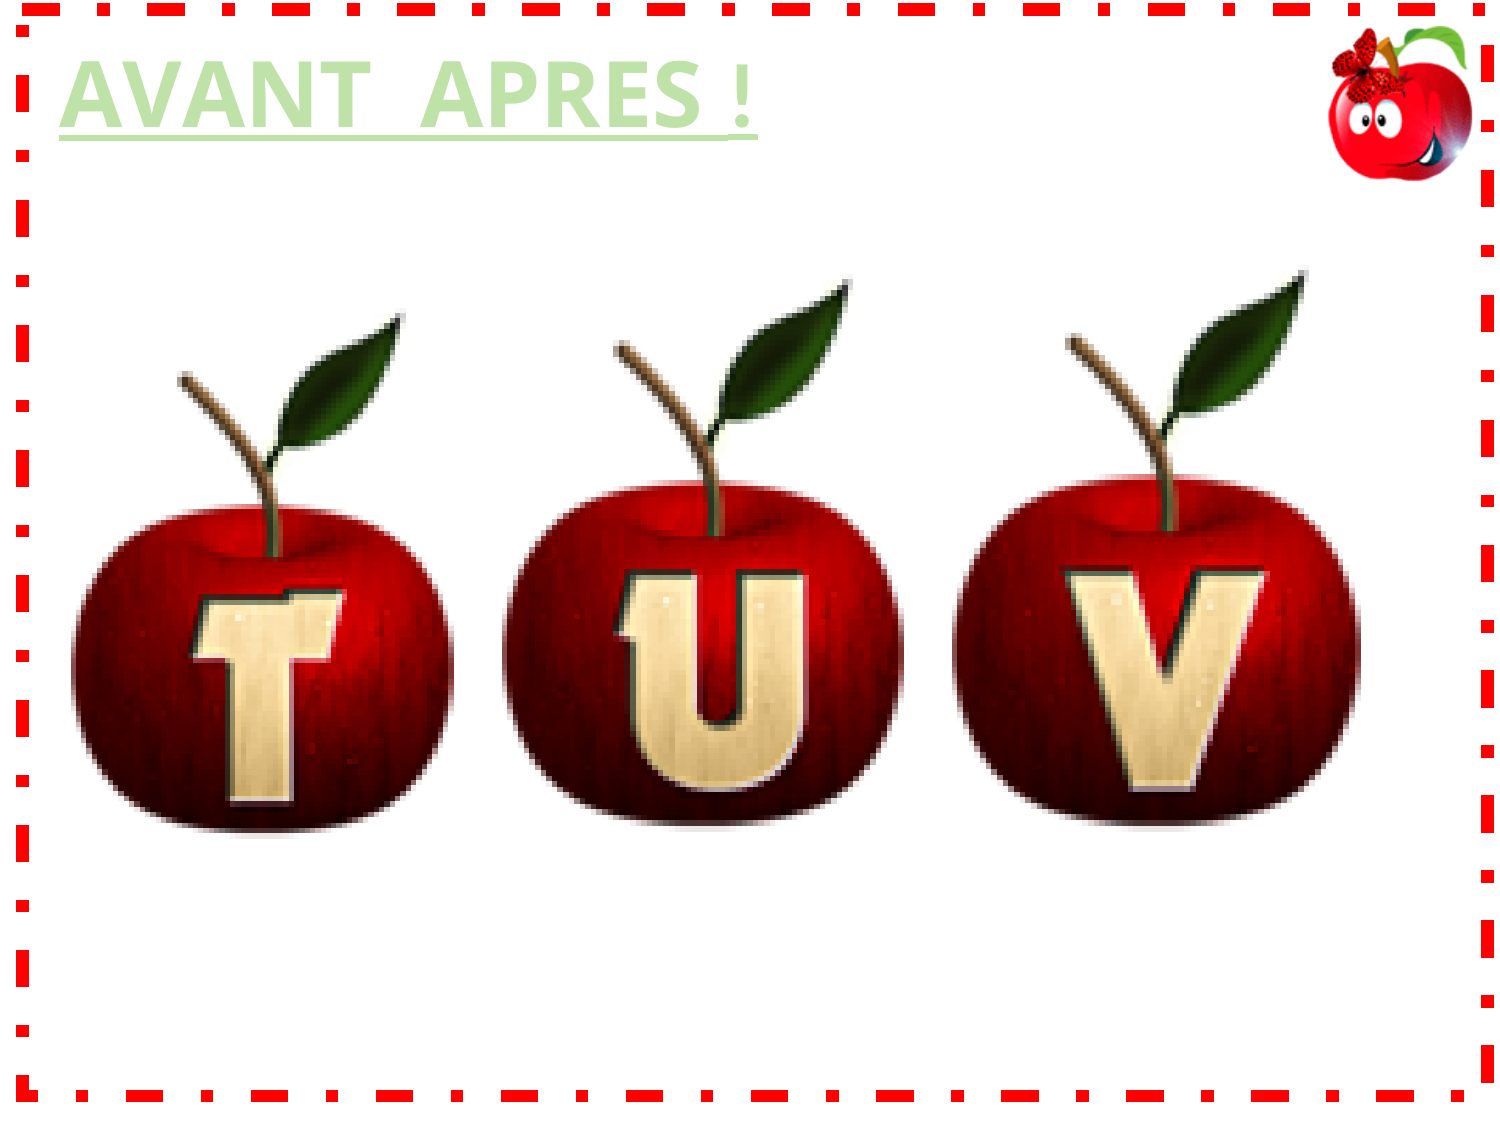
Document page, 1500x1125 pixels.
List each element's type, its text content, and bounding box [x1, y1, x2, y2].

picture [1322, 26, 1479, 183]
picture [952, 265, 1361, 832]
text_box AVANT APRES ! [44, 29, 773, 154]
picture [502, 274, 904, 832]
picture [71, 308, 454, 839]
